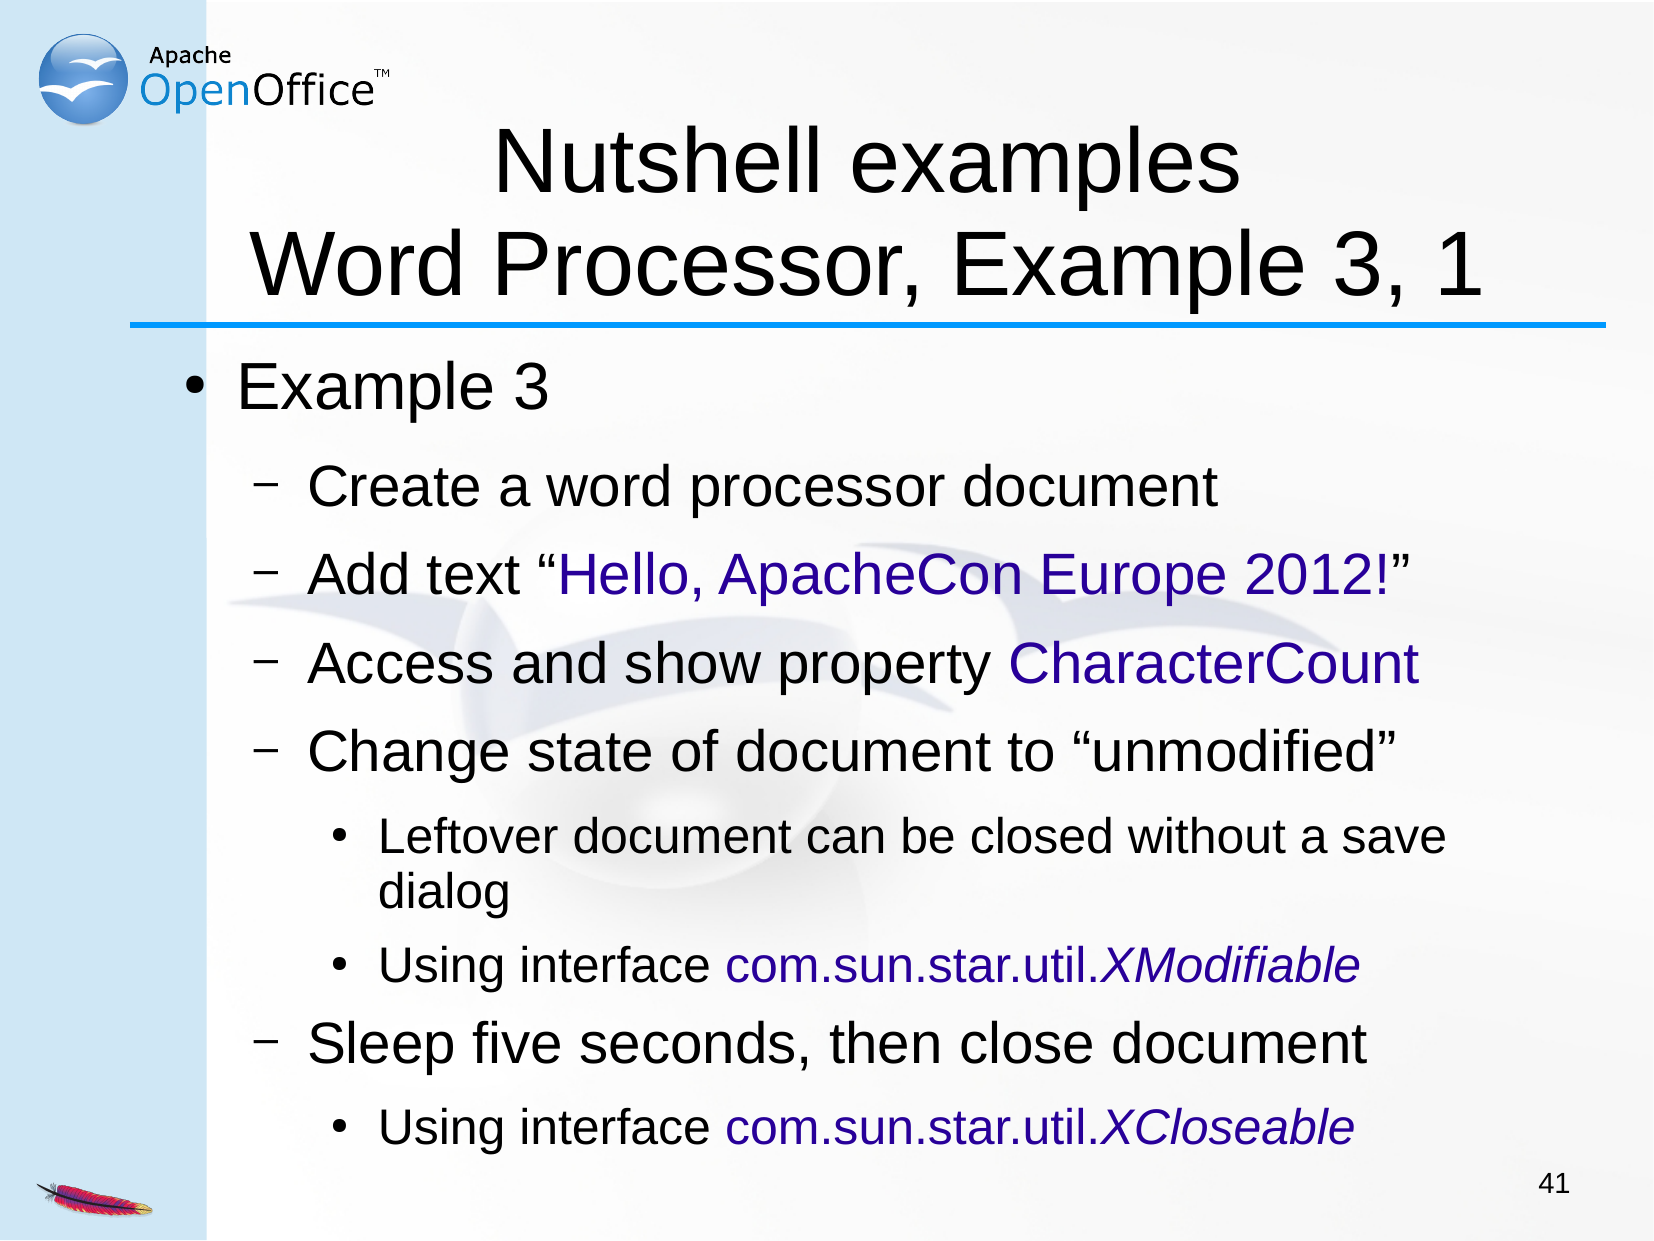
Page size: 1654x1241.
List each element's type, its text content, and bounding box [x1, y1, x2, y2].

list Example 3 Create a word processor document Add text “Hello, ApacheCon Europe 2012!” Access and show property CharacterCount Change state of document to “unmodified” Leftover document can be closed without a save dialog Using interface com.sun.star.util.XModifiable Sleep five seconds, then close document Using interface com.sun.star.util.XCloseable [165, 349, 1571, 1168]
picture [35, 2, 1654, 1241]
picture [35, 1181, 154, 1219]
title Nutshell examples Word Processor, Example 3, 1 [165, 108, 1571, 316]
